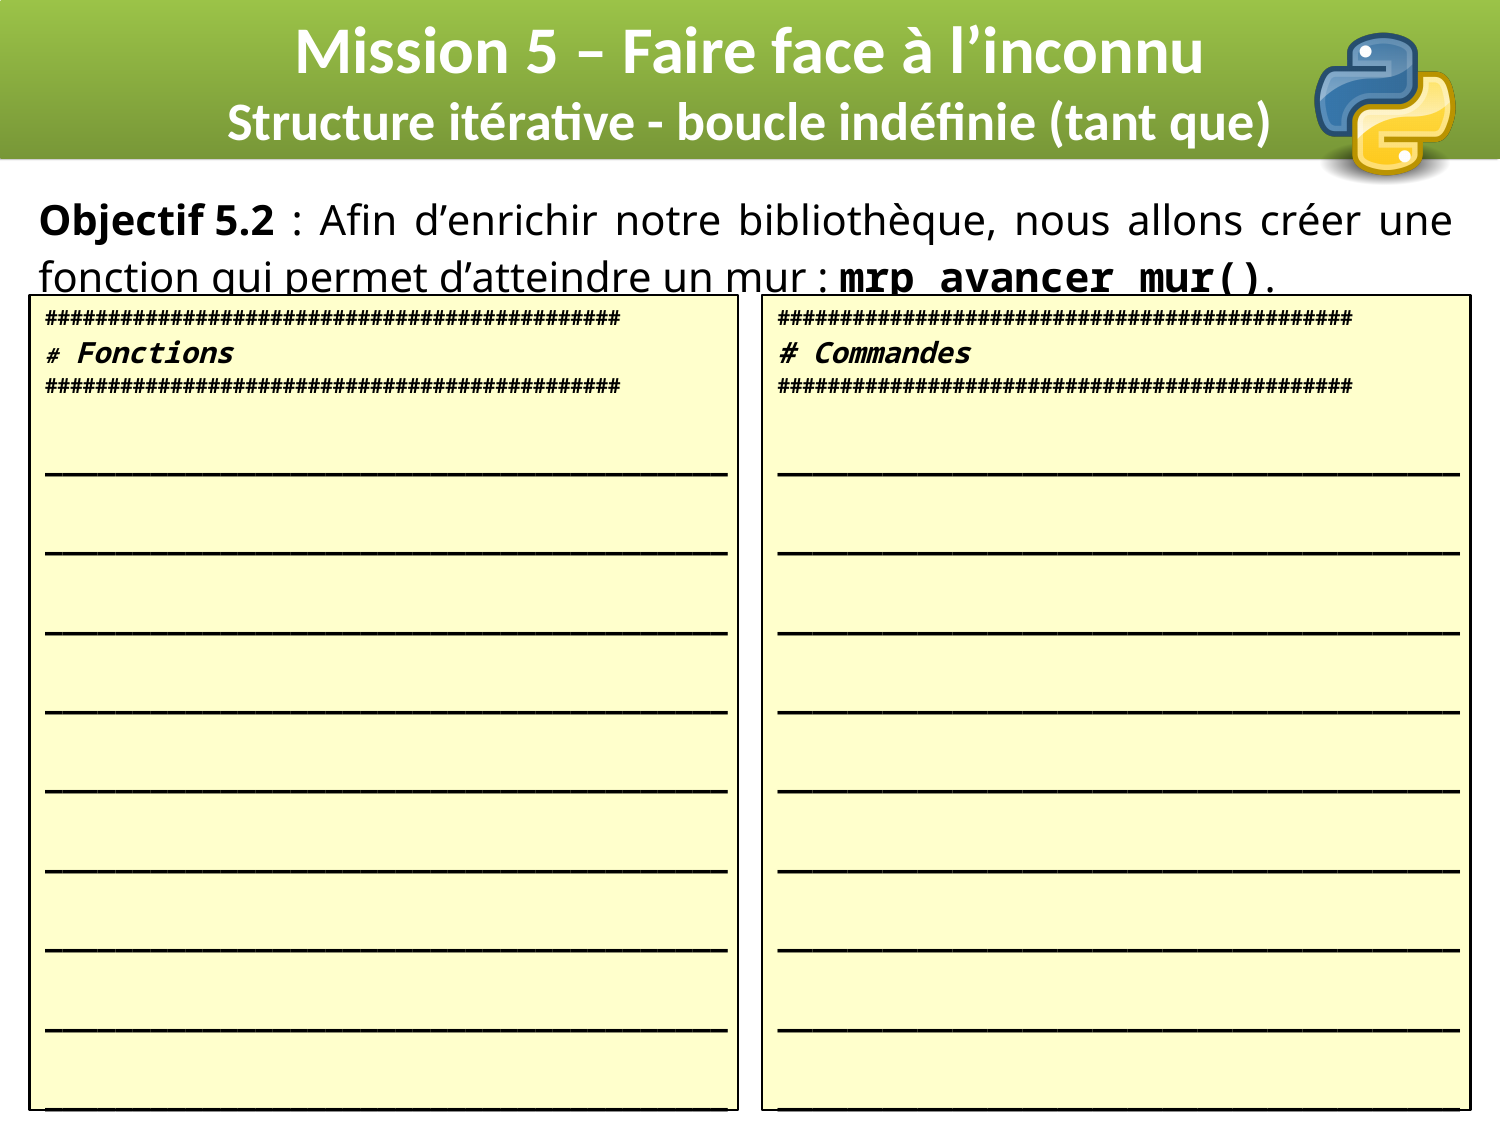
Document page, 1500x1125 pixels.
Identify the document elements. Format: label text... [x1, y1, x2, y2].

text_box Objectif 5.2 : Afin d’enrichir notre bibliothèque, nous allons créer une fonction qui permet d’atteindre un mur : mrp_avancer_mur(). [23, 183, 1469, 324]
text_box Mission 5 – Faire face à l’inconnu Structure itérative - boucle indéfinie (tant que) [0, 0, 1500, 159]
text_box ############################################## # Fonctions ############################################## _______________________________________ _______________________________________ _______________________________________ _______________________________________ _______________________________________ _______________________________________ _______________________________________ _______________________________________ _______________________________________ _______________________________________ _______________________________________ _______________________________________ [29, 295, 739, 1111]
text_box ############################################## # Commandes ############################################## _______________________________________ _______________________________________ _______________________________________ _______________________________________ _______________________________________ _______________________________________ _______________________________________ _______________________________________ _______________________________________ _______________________________________ _______________________________________ _______________________________________ [761, 295, 1471, 1111]
picture [1305, 29, 1465, 183]
